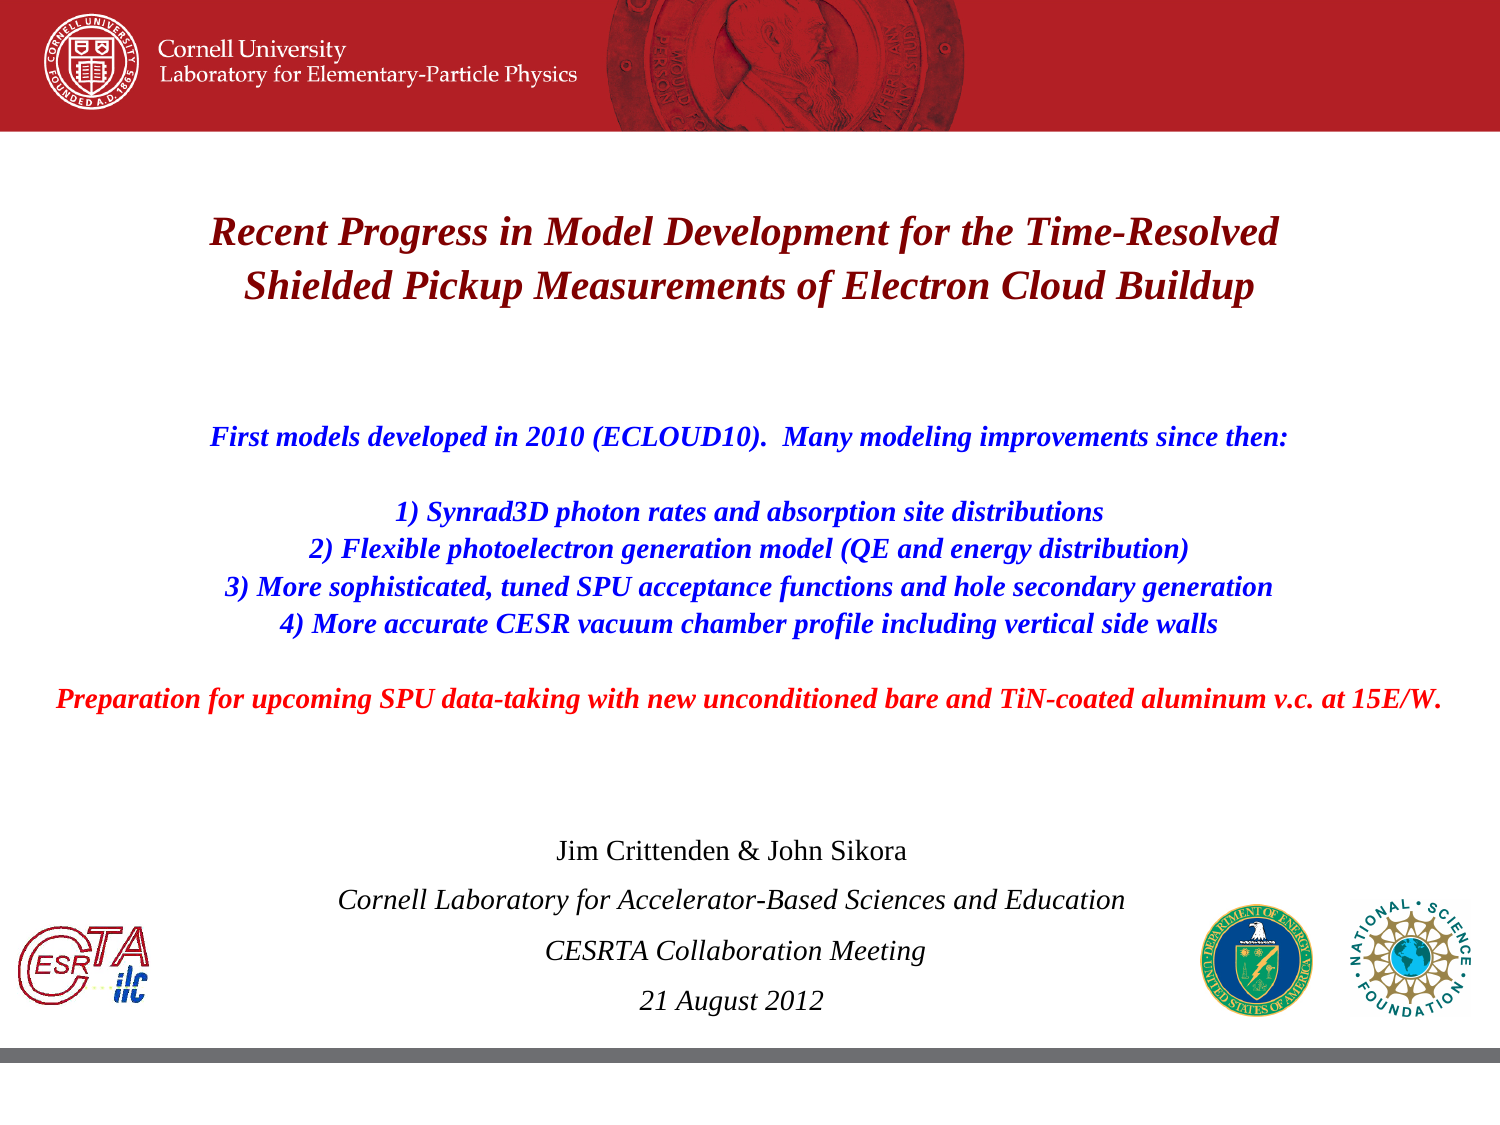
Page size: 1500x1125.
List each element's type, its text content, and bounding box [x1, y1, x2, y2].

picture [1350, 899, 1471, 1017]
title Recent Progress in Model Development for the Time-Resolved Shielded Pickup Measurements of Electron Cloud Buildup First models developed in 2010 (ECLOUD10). Many modeling improvements since then: 1) Synrad3D photon rates and absorption site distributions 2) Flexible photoelectron generation model (QE and energy distribution) 3) More sophisticated, tuned SPU acceptance functions and hole secondary generation 4) More accurate CESR vacuum chamber profile including vertical side walls Preparation for upcoming SPU data-taking with new unconditioned bare and TiN-coated aluminum v.c. at 15E/W. [0, 149, 1500, 799]
picture [0, 0, 1500, 132]
picture [8, 899, 151, 1036]
subtitle Jim Crittenden & John Sikora Cornell Laboratory for Accelerator-Based Sciences and Education CESRTA Collaboration Meeting 21 August 2012 [281, 825, 1182, 1024]
picture [1200, 904, 1313, 1017]
